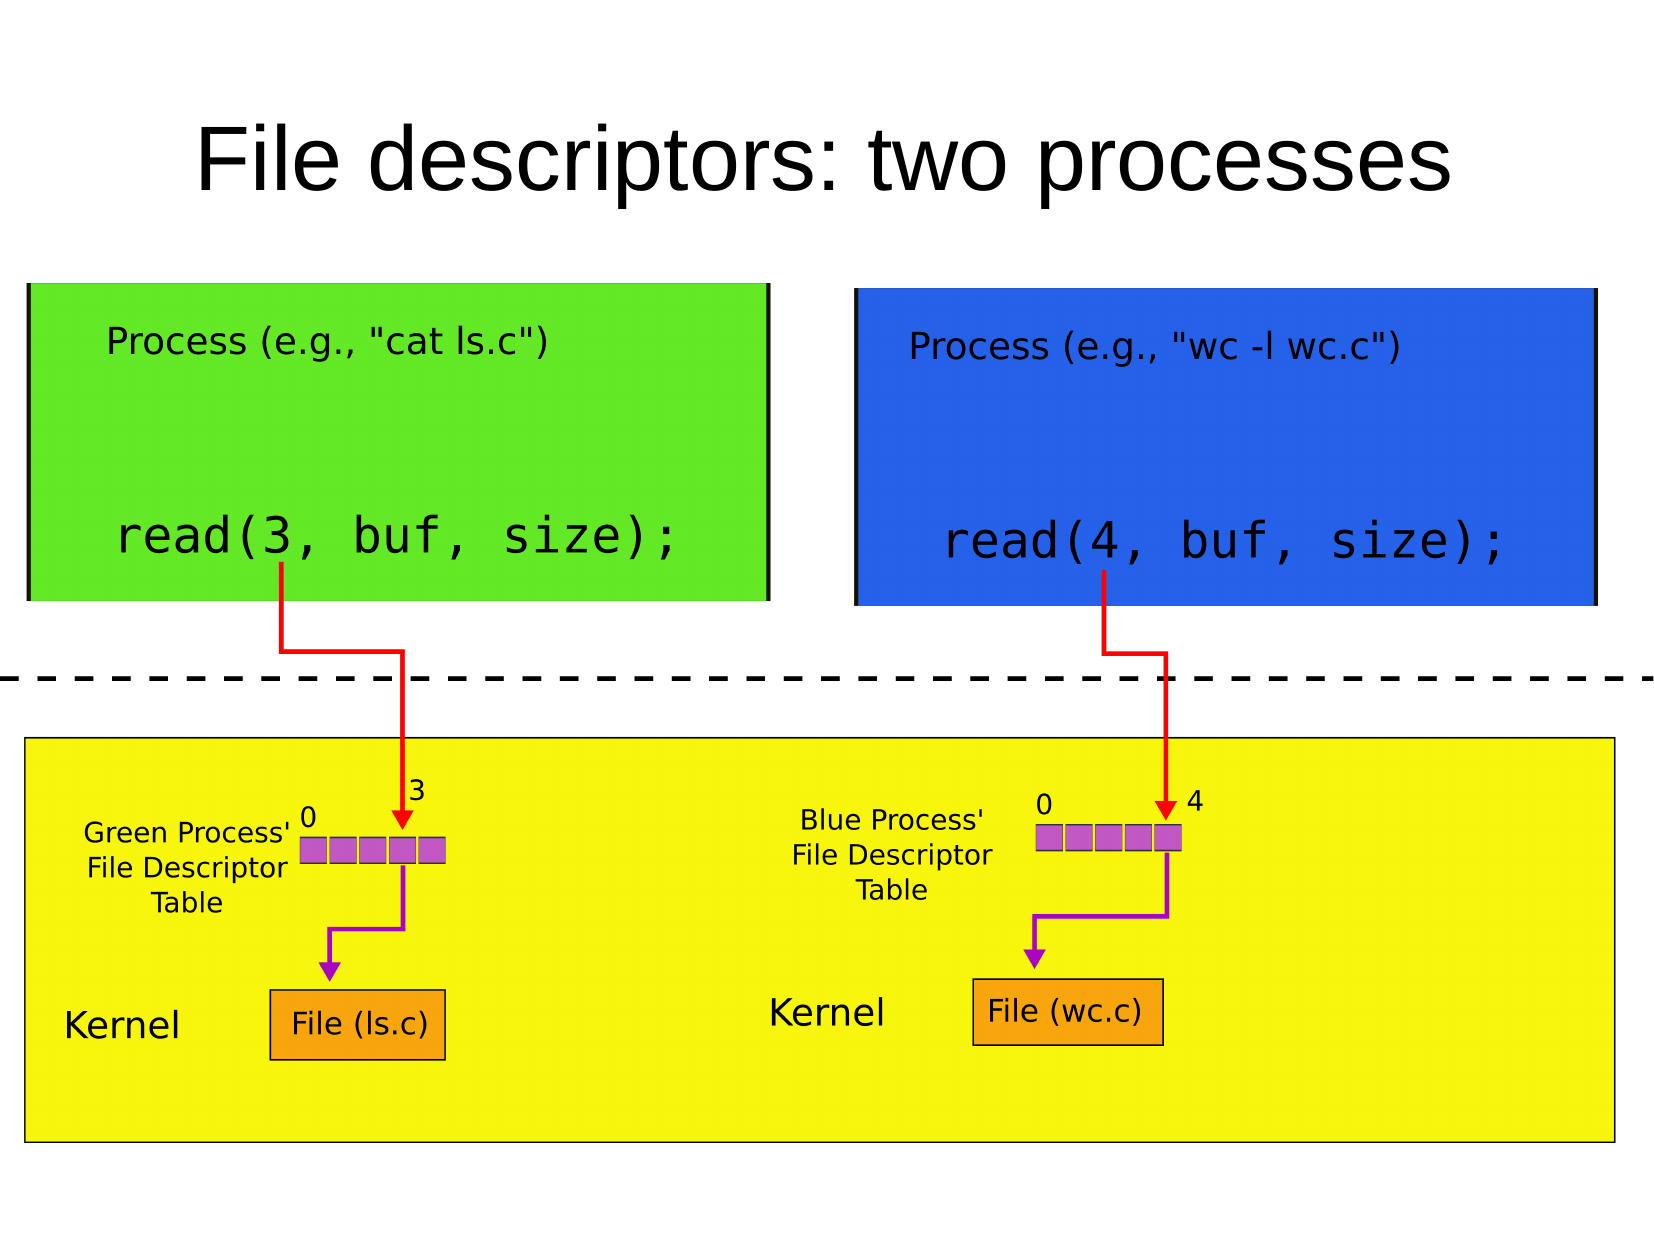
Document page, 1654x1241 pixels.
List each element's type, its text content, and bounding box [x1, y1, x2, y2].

title File descriptors: two processes [75, 55, 1576, 263]
picture [0, 283, 1654, 1143]
